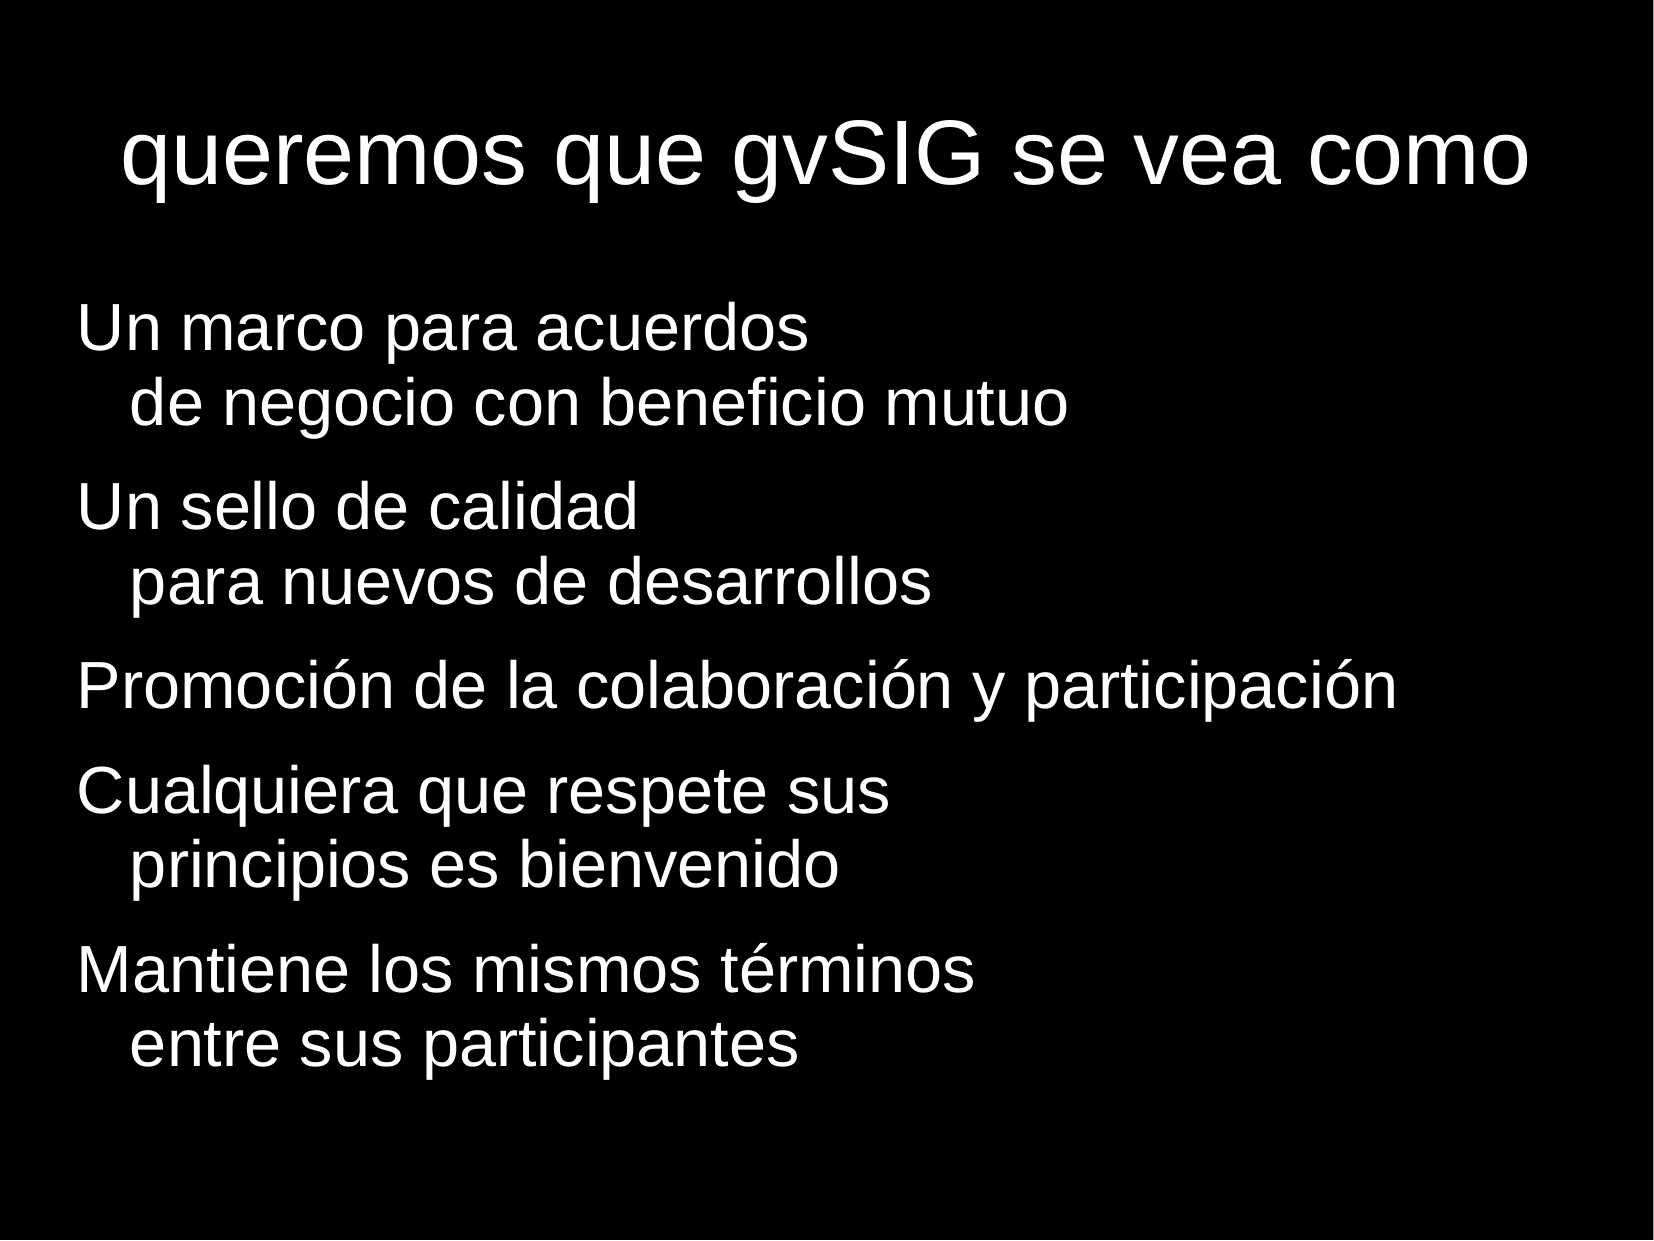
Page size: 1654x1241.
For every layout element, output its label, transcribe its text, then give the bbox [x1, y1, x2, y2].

title queremos que gvSIG se vea como [82, 49, 1571, 257]
list Un marco para acuerdos de negocio con beneficio mutuo Un sello de calidad para nuevos de desarrollos Promoción de la colaboración y participación Cualquiera que respete sus principios es bienvenido Mantiene los mismos términos entre sus participantes [59, 290, 1571, 1082]
